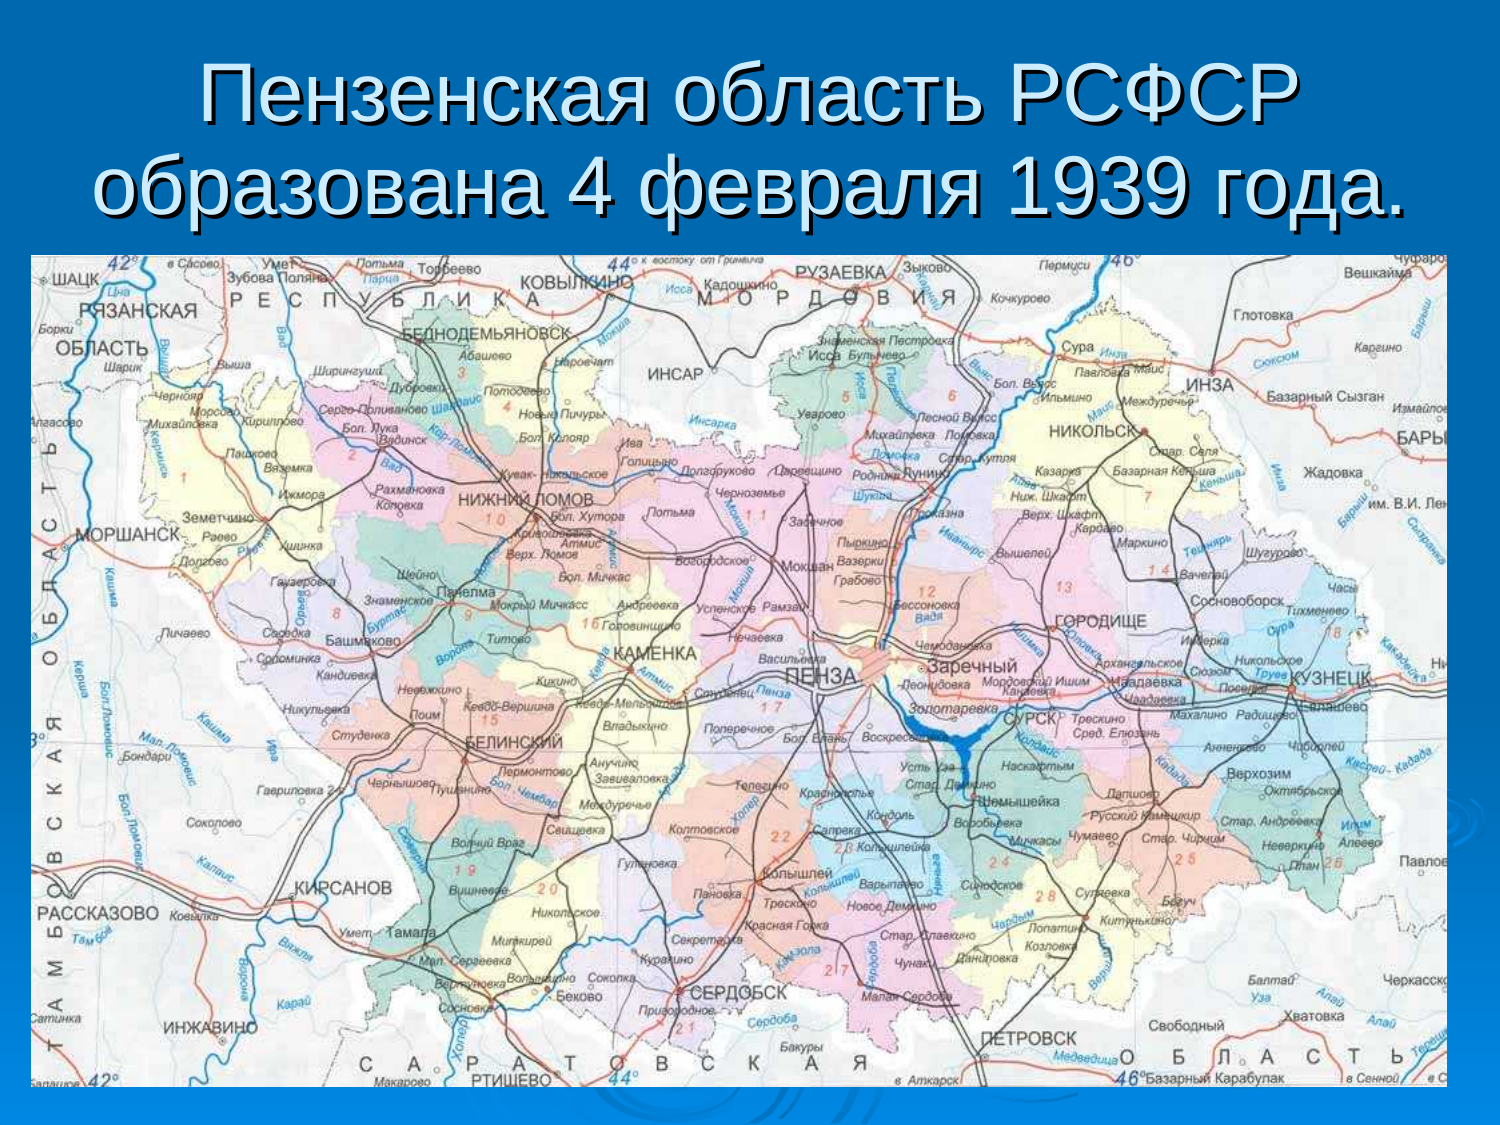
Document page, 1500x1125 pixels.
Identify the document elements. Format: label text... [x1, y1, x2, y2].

picture [31, 255, 1447, 1087]
title Пензенская область РСФСР образована 4 февраля 1939 года. [75, 31, 1426, 247]
